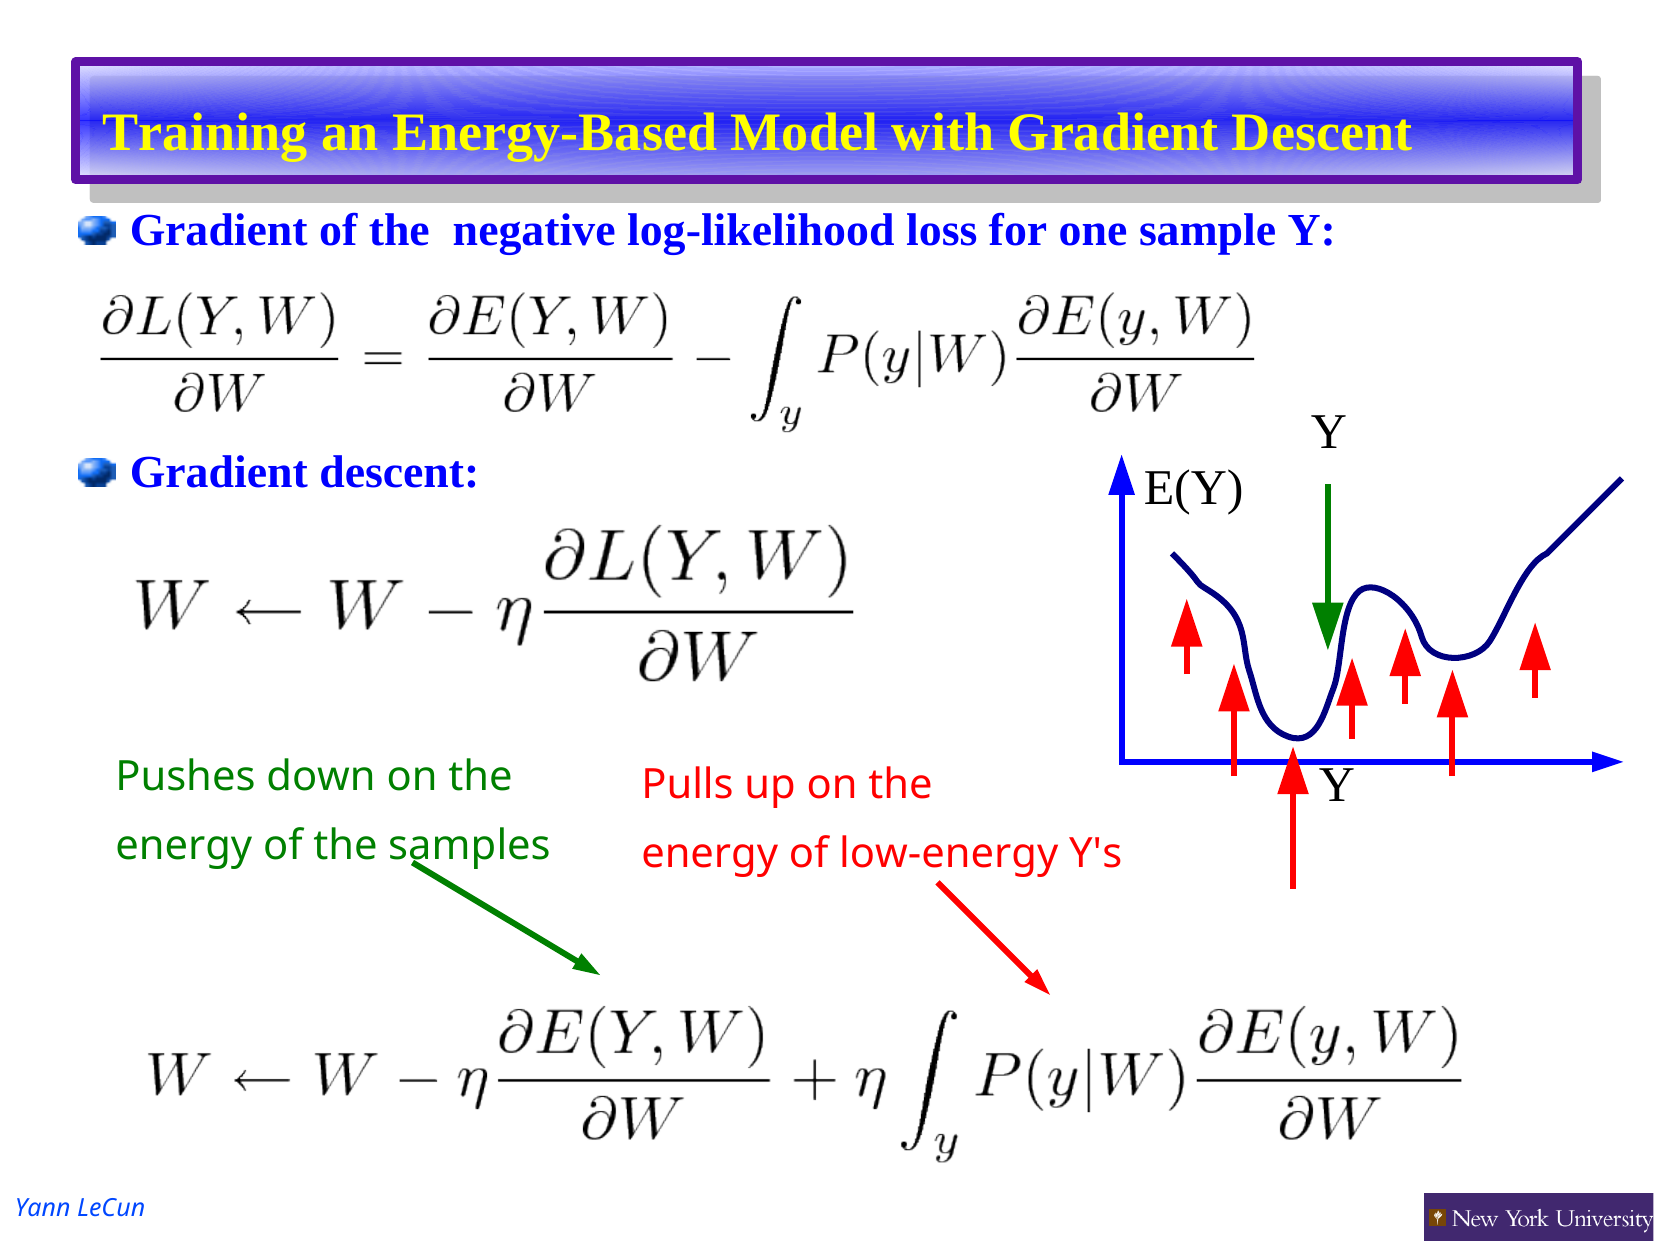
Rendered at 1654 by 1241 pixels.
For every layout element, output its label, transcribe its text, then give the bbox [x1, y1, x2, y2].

text_box Y [1307, 400, 1351, 447]
text_box Y [1316, 754, 1359, 821]
picture [1424, 1193, 1654, 1241]
text_box Pulls up on the energy of low-energy Y's [638, 751, 1167, 871]
picture [95, 287, 1260, 438]
picture [128, 532, 861, 689]
text_box Pushes down on the energy of the samples [112, 743, 587, 863]
title Training an Energy-Based Model with Gradient Descent [75, 61, 1578, 180]
list Gradient of the negative log-likelihood loss for one sample Y: [78, 205, 1426, 290]
list Gradient descent: [78, 447, 1426, 532]
picture [142, 1000, 1468, 1169]
